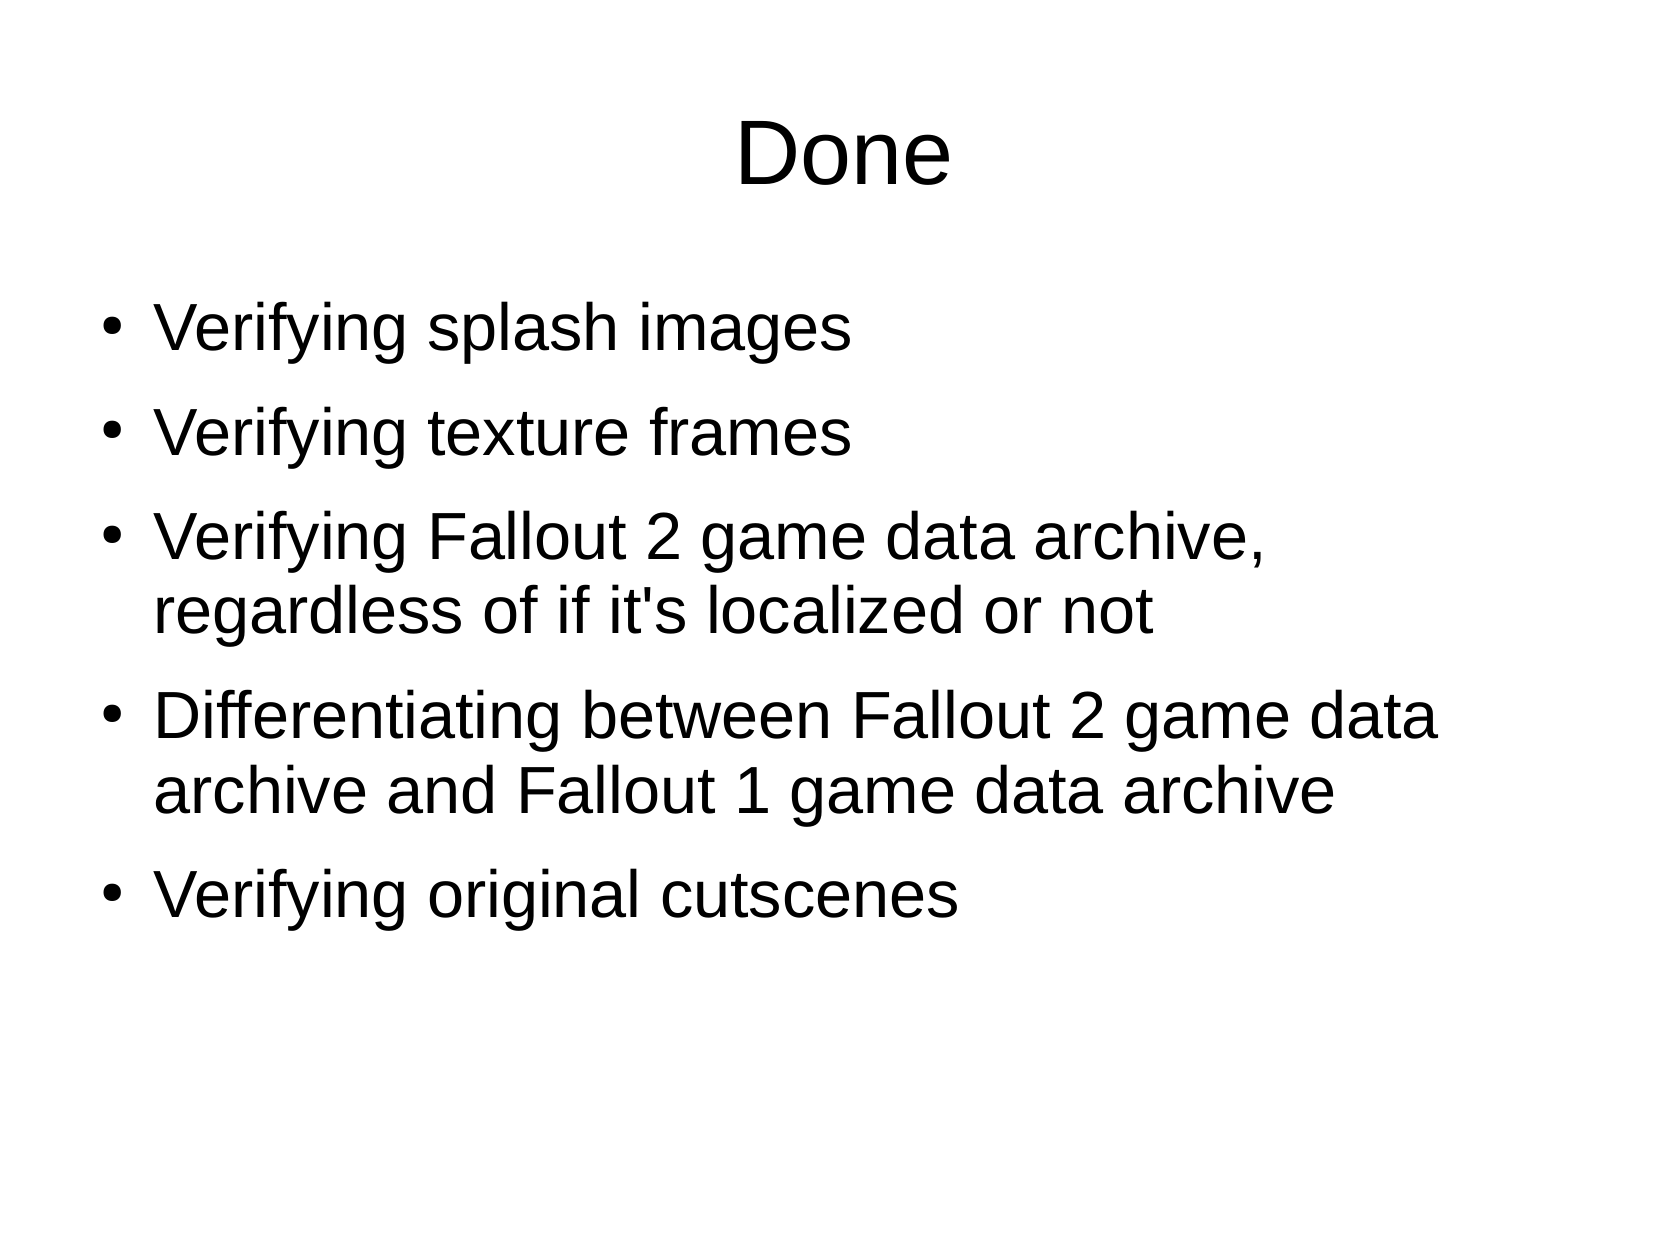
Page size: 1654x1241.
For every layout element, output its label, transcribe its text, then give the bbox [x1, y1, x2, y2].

title Done [82, 49, 1571, 257]
list Verifying splash images Verifying texture frames Verifying Fallout 2 game data archive, regardless of if it's localized or not Differentiating between Fallout 2 game data archive and Fallout 1 game data archive Verifying original cutscenes [82, 290, 1571, 1010]
